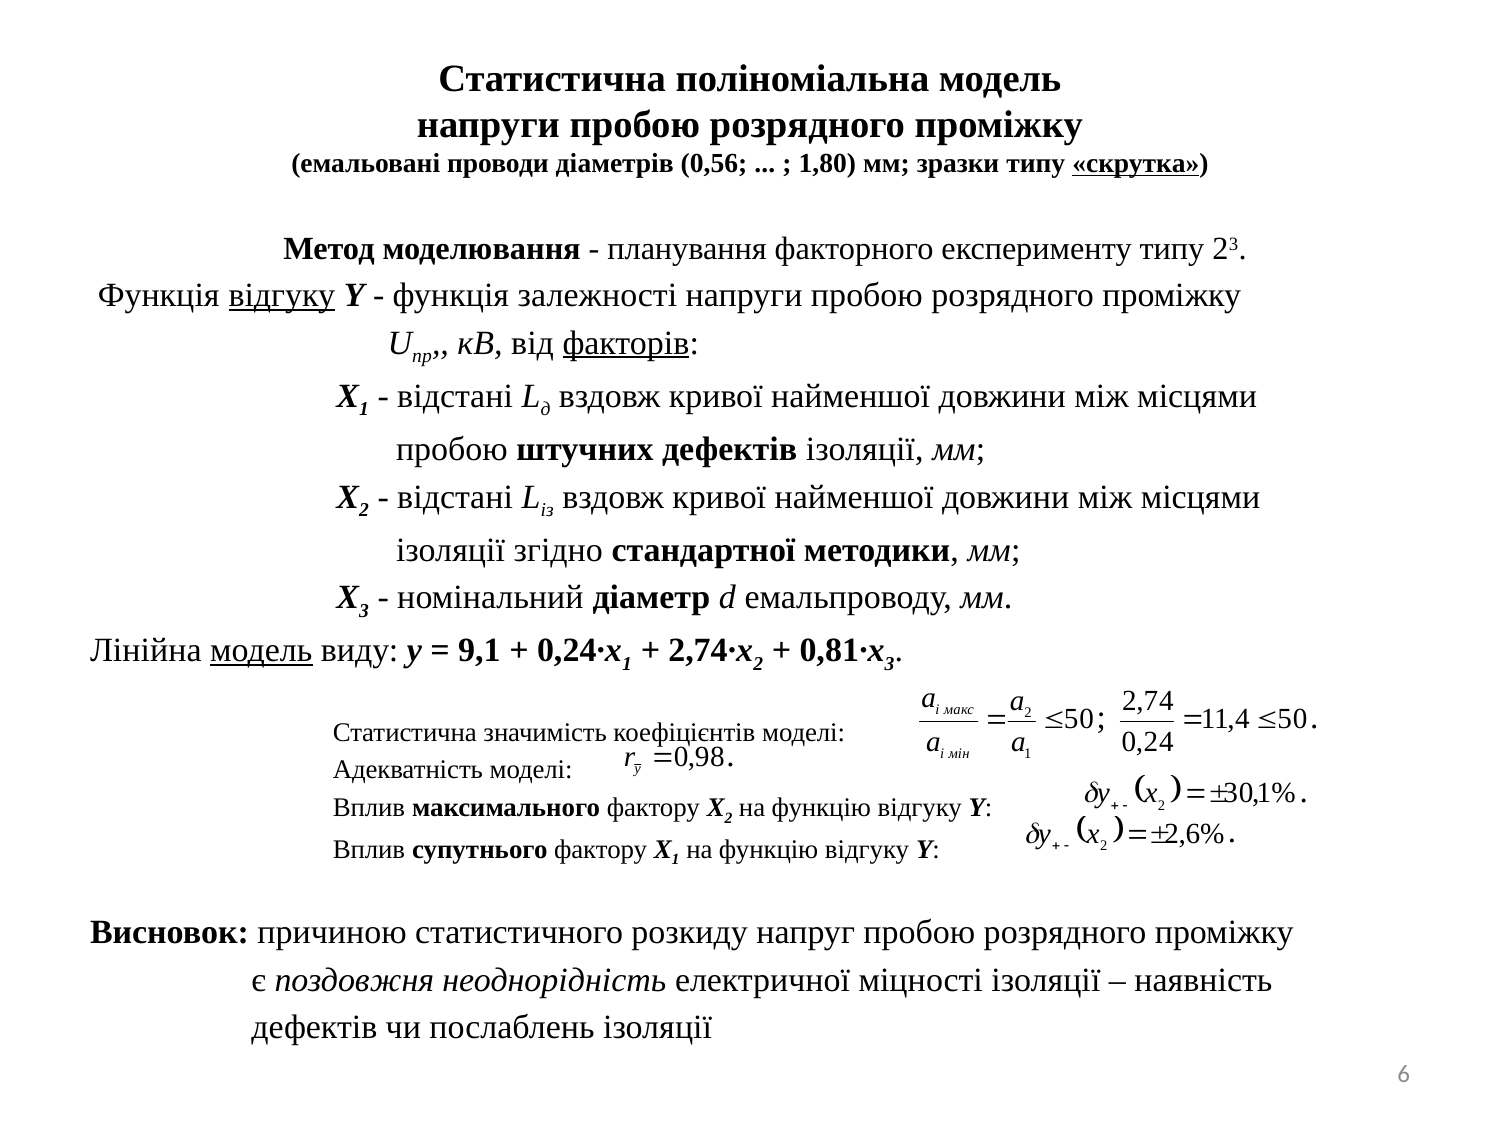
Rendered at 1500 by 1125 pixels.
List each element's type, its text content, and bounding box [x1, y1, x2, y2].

title Статистична поліноміальна модель напруги пробою розрядного проміжку (емальовані проводи діаметрів (0,56; ... ; 1,80) мм; зразки типу «скрутка») [75, 45, 1425, 219]
picture [620, 680, 1500, 885]
list Метод моделювання - планування факторного експерименту типу 23. Функція відгуку Y - функція залежності напруги пробою розрядного проміжку Uпр,, кВ, від факторів: Х1 - відстані Lд вздовж кривої найменшої довжини між місцями пробою штучних дефектів ізоляції, мм; Х2 - відстані Lіз вздовж кривої найменшої довжини між місцями ізоляції згідно стандартної методики, мм; Х3 - номінальний діаметр d емальпроводу, мм. Лінійна модель виду: у = 9,1 + 0,24·х1 + 2,74·х2 + 0,81·х3. Статистична значимість коефіцієнтів моделі: Адекватність моделі: Вплив максимального фактору Х2 на функцію відгуку Y: Вплив супутнього фактору Х1 на функцію відгуку Y: Висновок: причиною статистичного розкиду напруг пробою розрядного проміжку є поздовжня неоднорідність електричної міцності ізоляції – наявність дефектів чи послаблень ізоляції [75, 219, 1447, 1071]
slide_number <номер> [1074, 1042, 1425, 1103]
